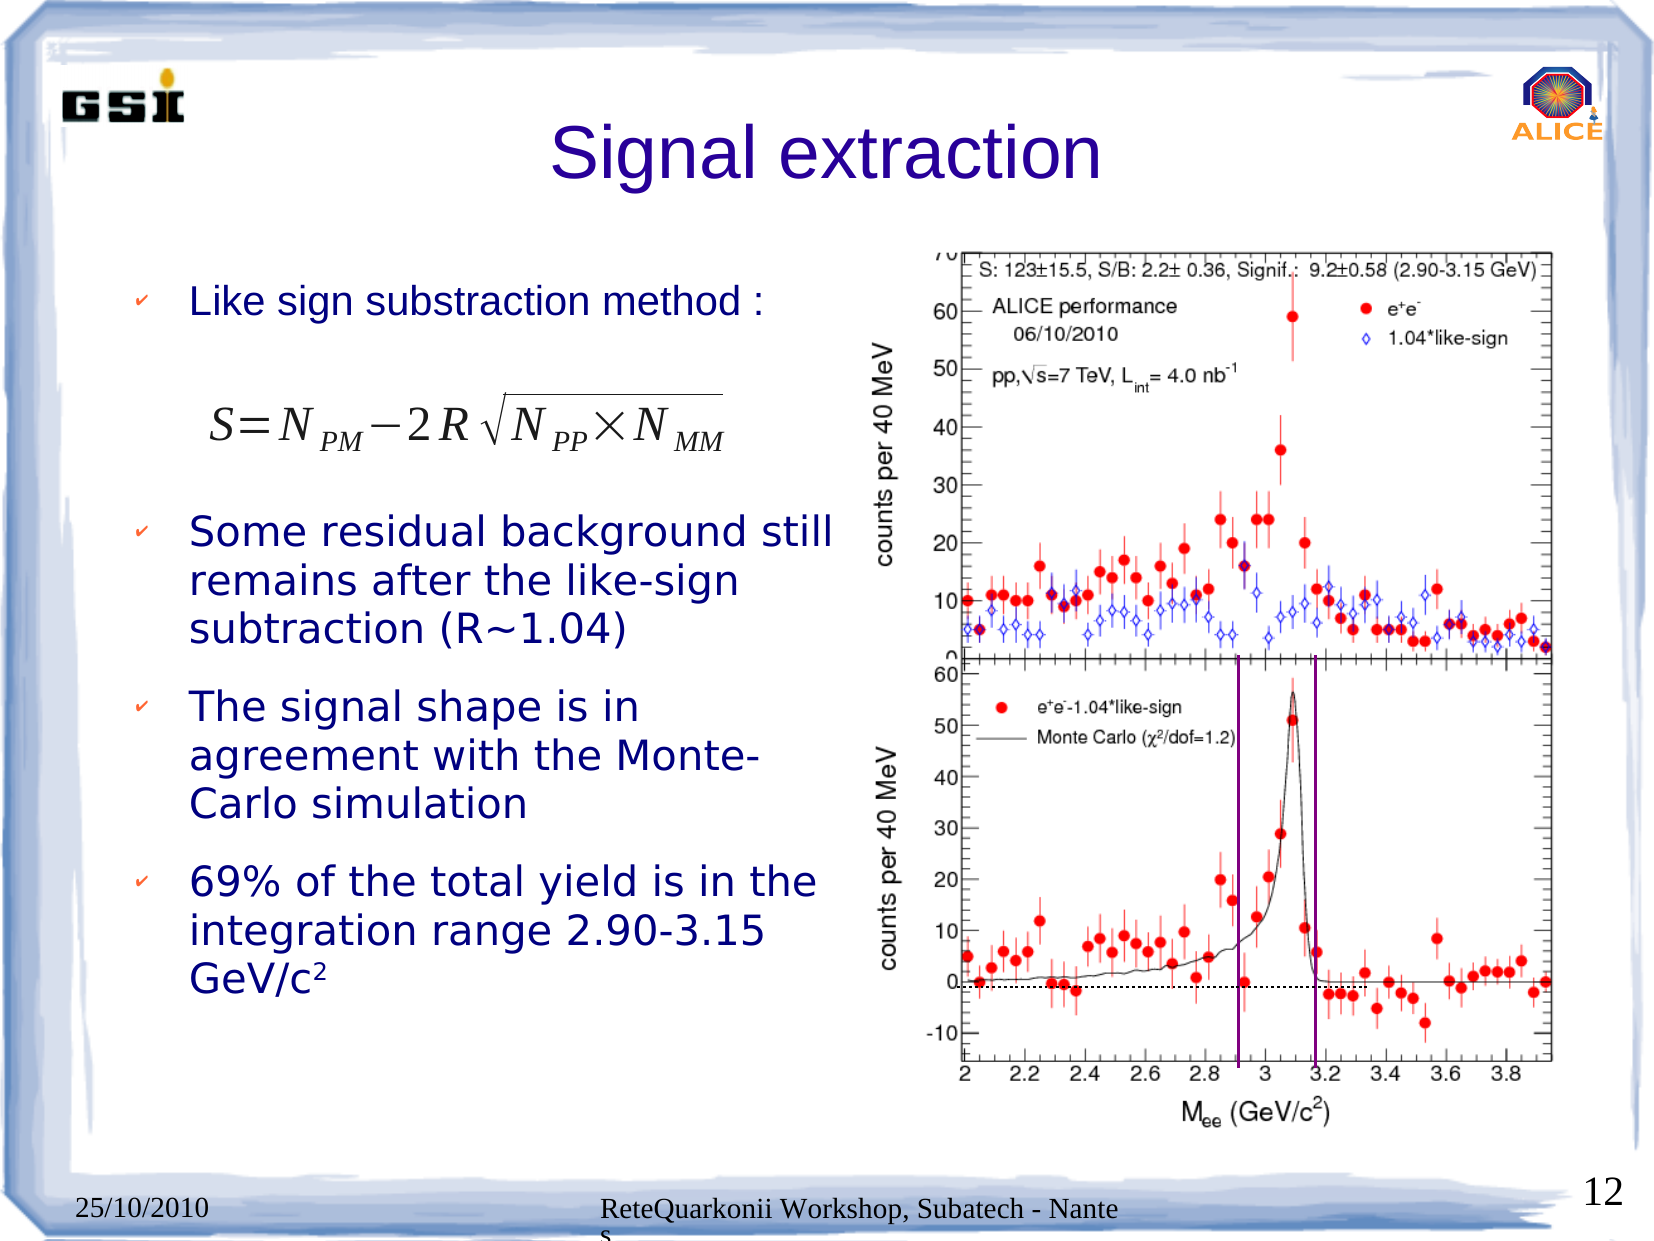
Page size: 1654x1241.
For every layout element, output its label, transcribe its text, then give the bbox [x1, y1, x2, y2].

picture [0, 0, 1654, 1241]
title Signal extraction [82, 49, 1571, 257]
chart [194, 390, 735, 457]
list Like sign substraction method : Some residual background still remains after the like-sign subtraction (R~1.04) The signal shape is in agreement with the Monte-Carlo simulation 69% of the total yield is in the integration range 2.90-3.15 GeV/c2 [118, 278, 863, 1081]
